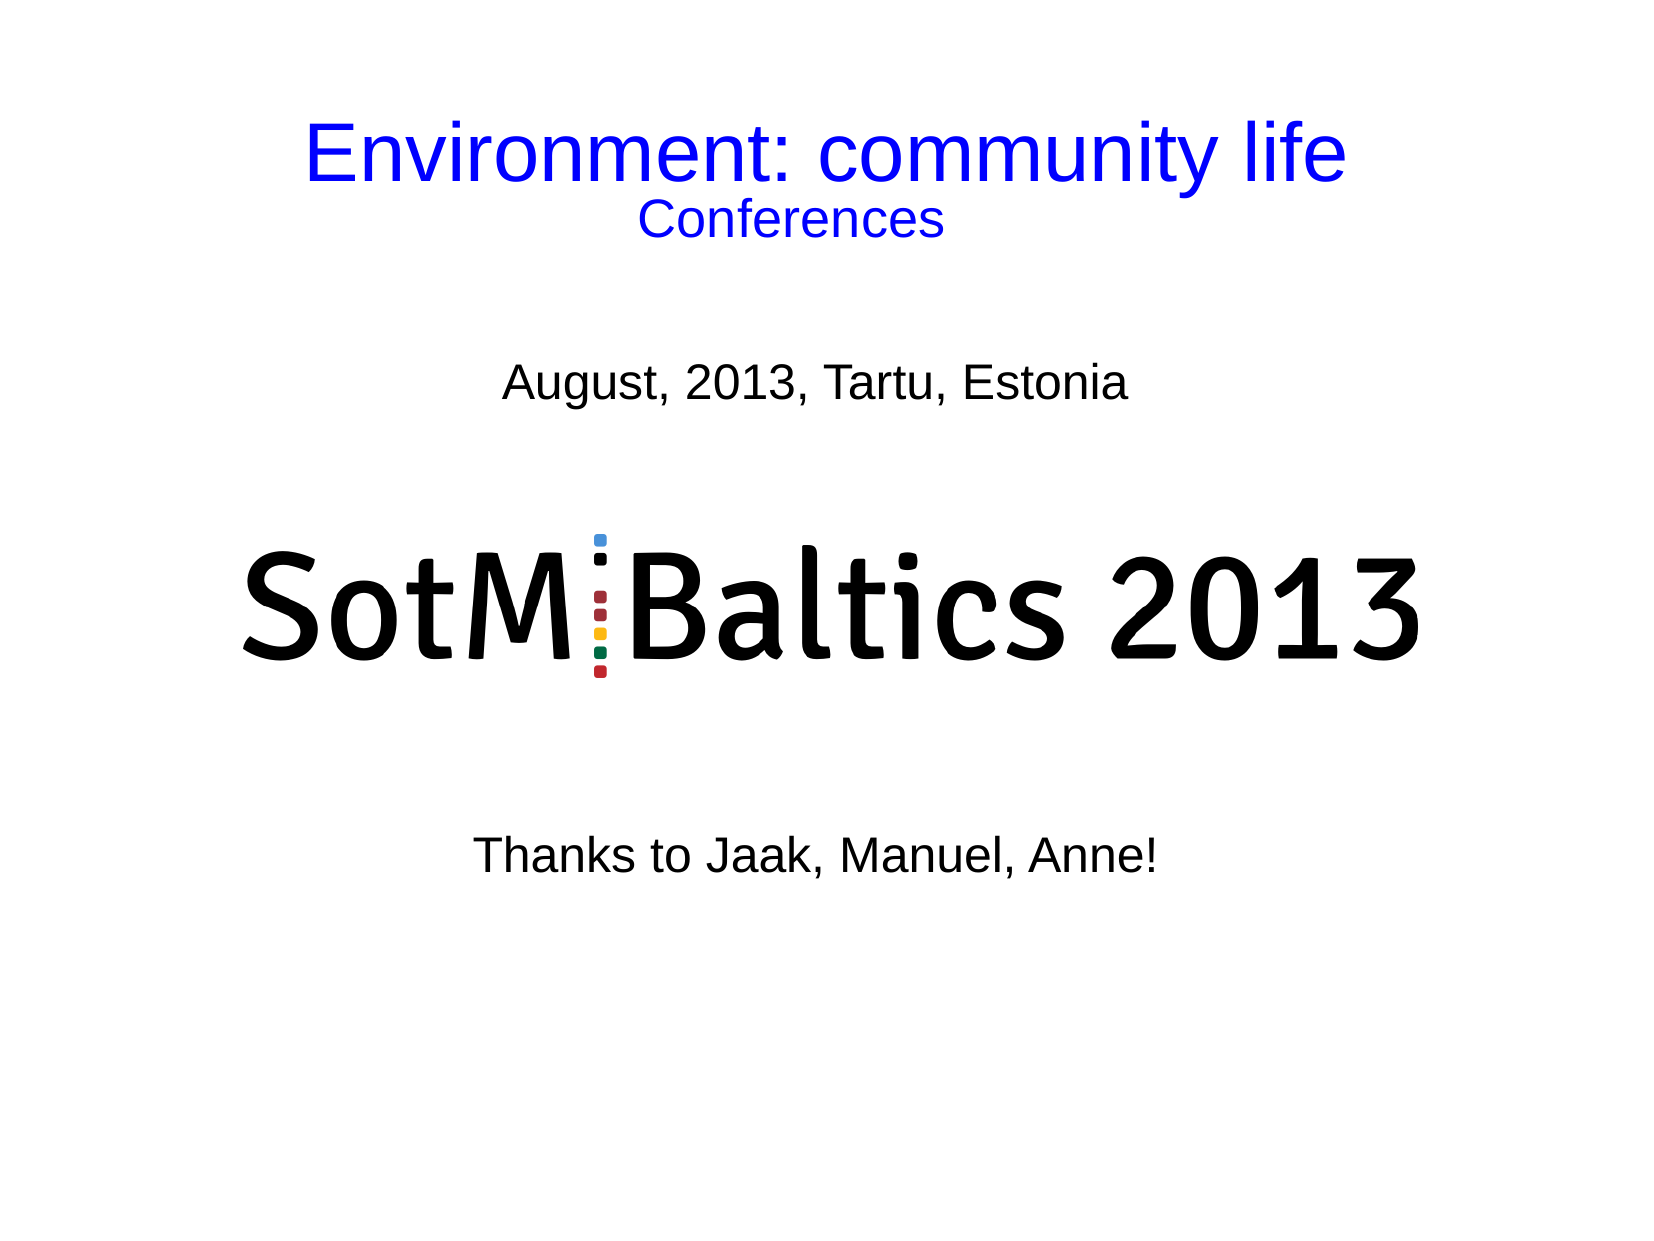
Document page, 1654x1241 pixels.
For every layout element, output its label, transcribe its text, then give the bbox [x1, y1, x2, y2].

text_box August, 2013, Tartu, Estonia [501, 354, 1152, 411]
picture [243, 534, 1418, 680]
title Environment: community life [82, 49, 1571, 257]
text_box Conferences [637, 188, 947, 250]
text_box Thanks to Jaak, Manuel, Anne! [472, 826, 1182, 883]
